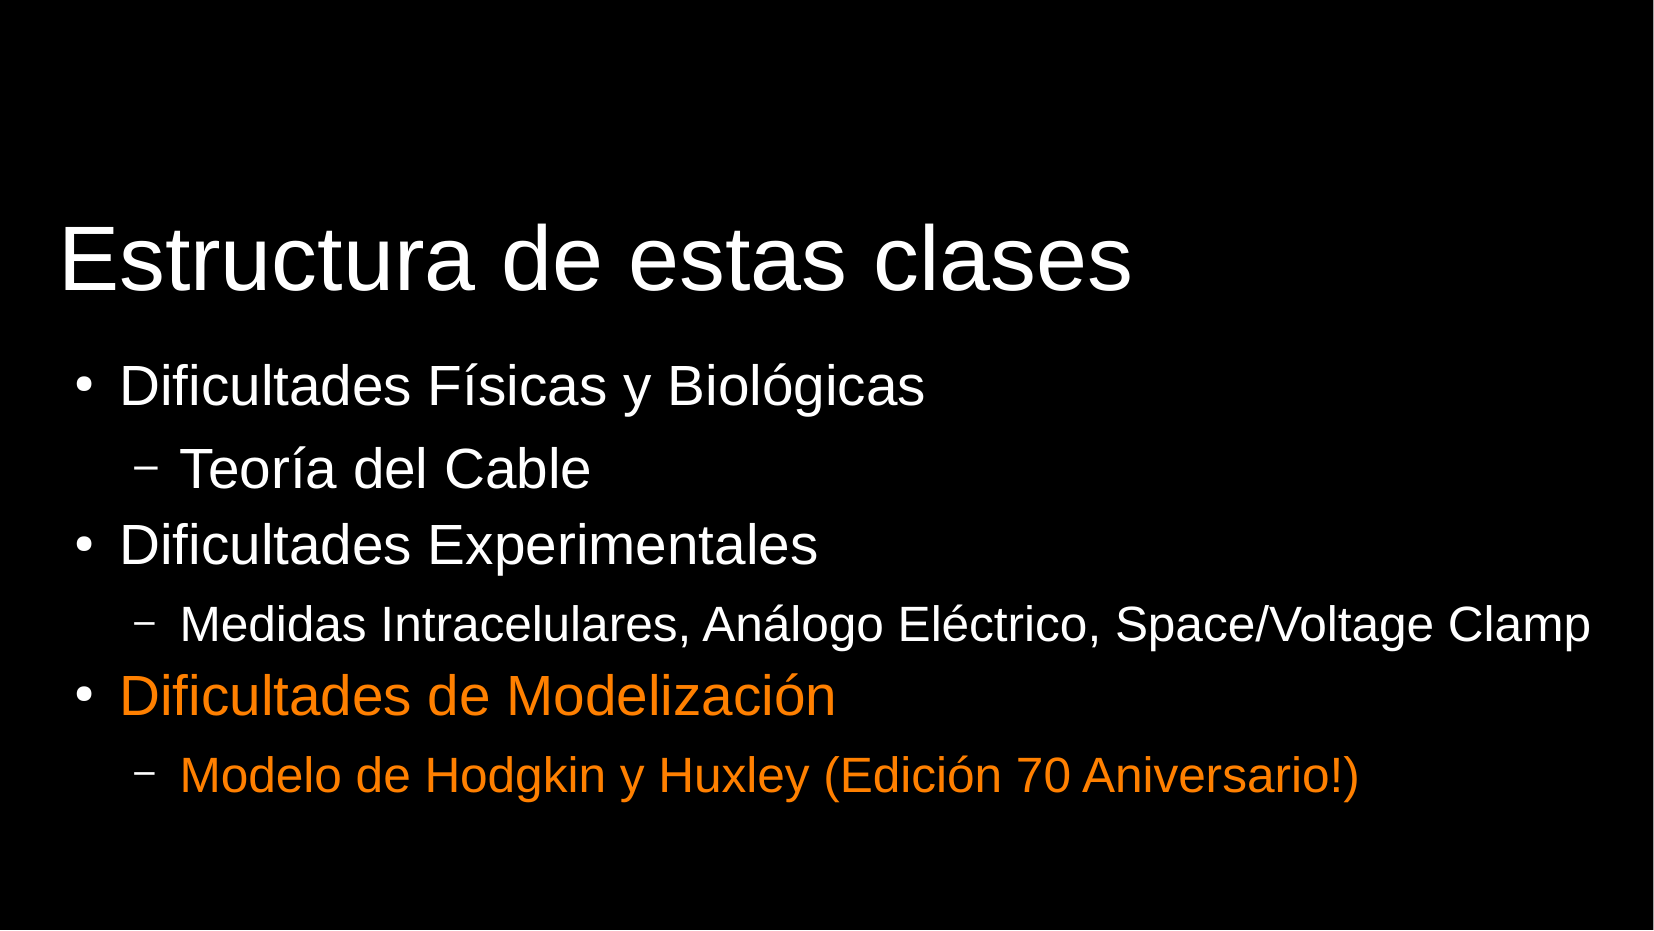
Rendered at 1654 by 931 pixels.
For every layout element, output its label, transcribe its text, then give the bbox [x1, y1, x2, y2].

list Dificultades Experimentales Medidas Intracelulares, Análogo Eléctrico, Space/Voltage Clamp [1388, 425, 1654, 691]
list Dificultades de Modelización Modelo de Hodgkin y Huxley (Edición 70 Aniversario!) [59, 425, 1388, 839]
title Estructura de estas clases [0, 181, 1341, 337]
list Dificultades Físicas y Biológicas Teoría del Cable [59, 354, 1329, 425]
